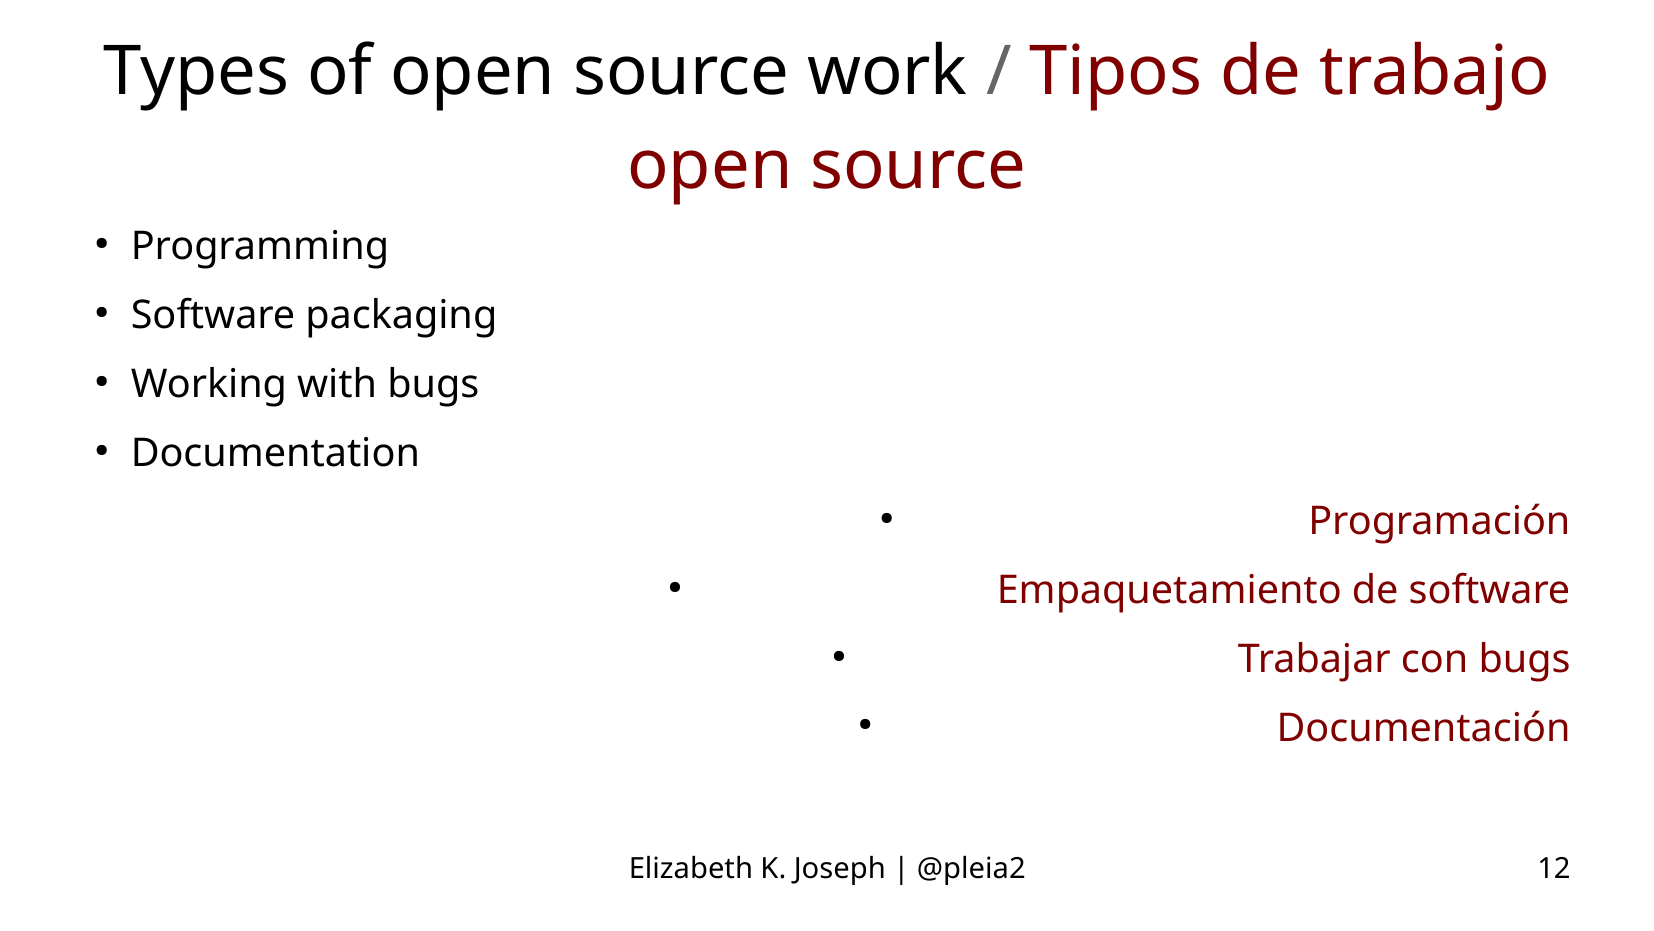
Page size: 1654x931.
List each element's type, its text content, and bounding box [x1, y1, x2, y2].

list Programming Software packaging Working with bugs Documentation Programación Empaquetamiento de software Trabajar con bugs Documentación [82, 217, 1571, 758]
title Types of open source work / Tipos de trabajo open source [82, 37, 1571, 193]
